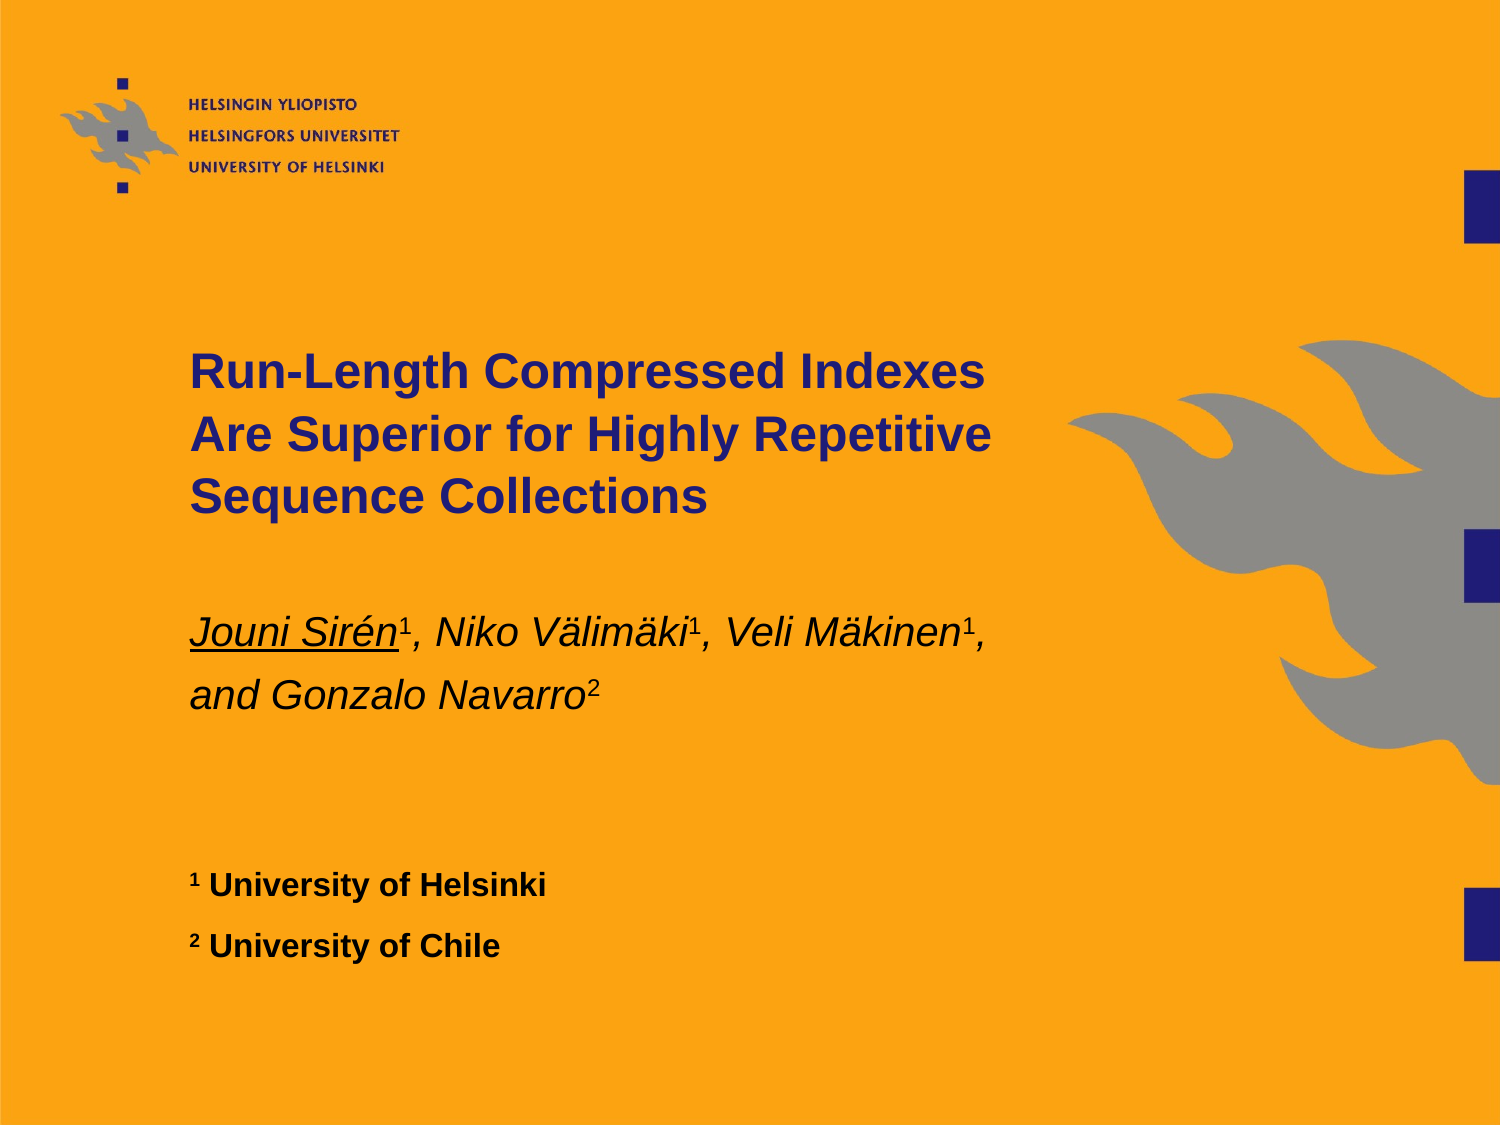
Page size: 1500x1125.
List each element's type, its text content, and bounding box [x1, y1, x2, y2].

subtitle Jouni Sirén1, Niko Välimäki1, Veli Mäkinen1, and Gonzalo Navarro2 [174, 585, 1063, 824]
title Run-Length Compressed Indexes Are Superior for Highly Repetitive Sequence Collections [174, 328, 1063, 532]
text_box 1 University of Helsinki 2 University of Chile [174, 824, 1313, 972]
picture [0, 0, 1500, 1125]
